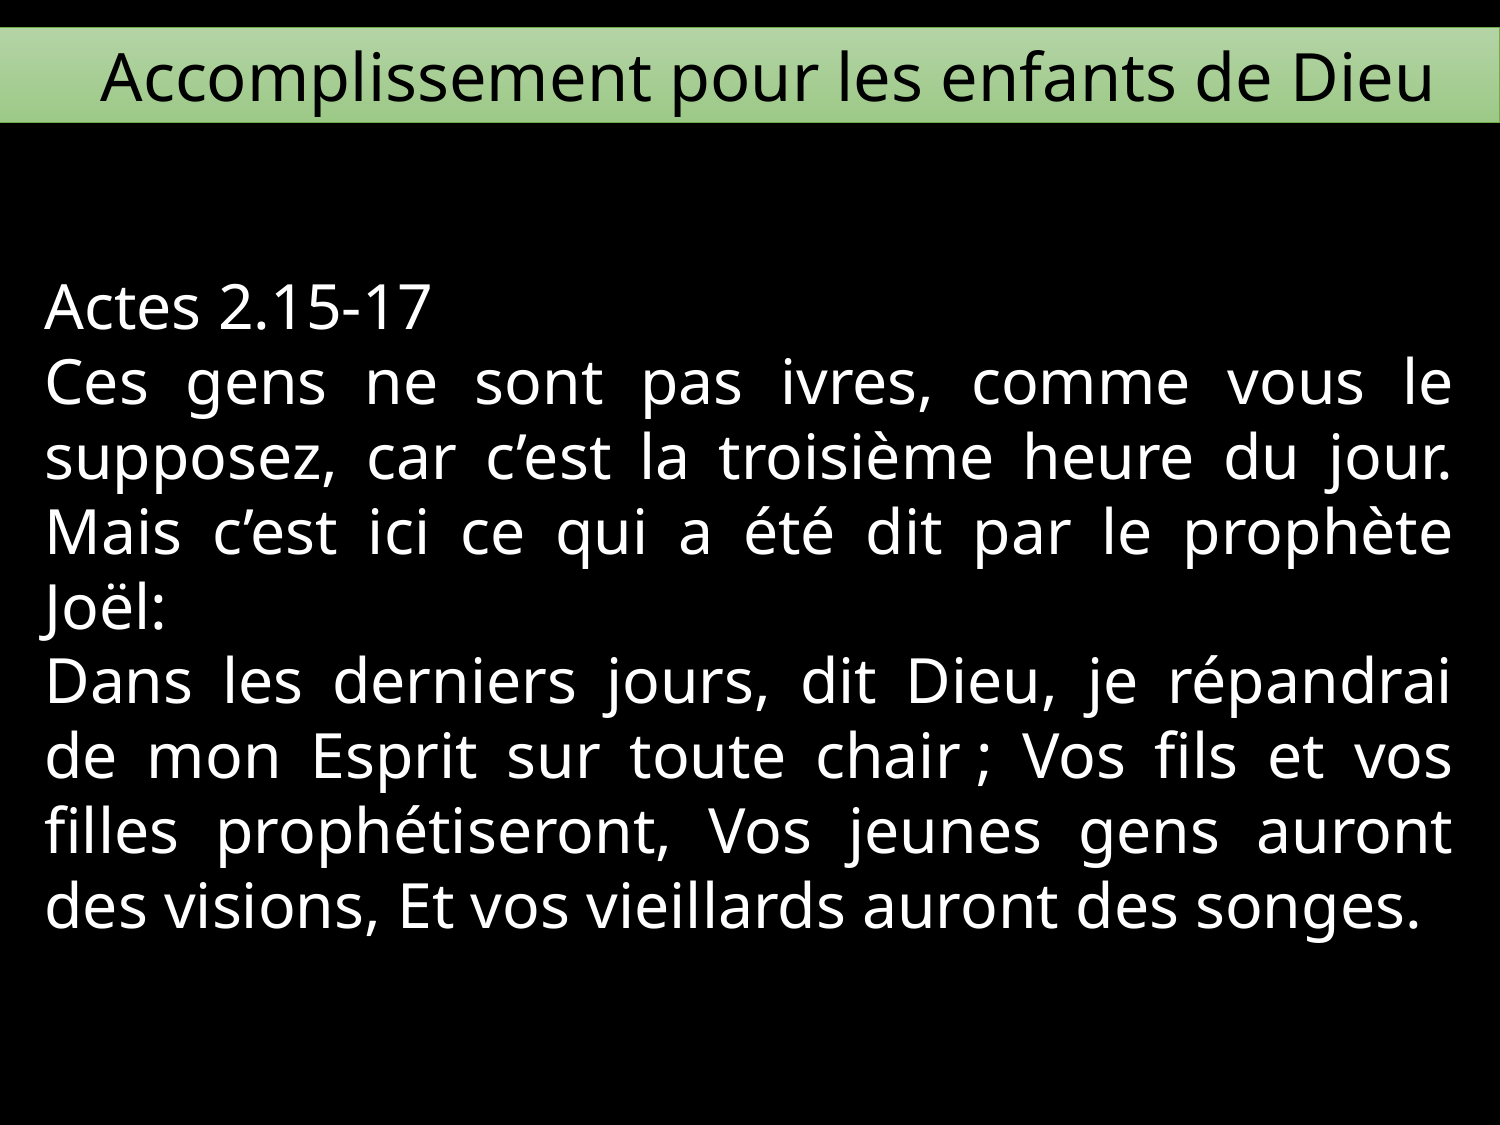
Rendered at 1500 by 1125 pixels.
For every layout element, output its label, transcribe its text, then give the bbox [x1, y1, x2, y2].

text_box Accomplissement pour les enfants de Dieu [0, 27, 1500, 123]
text_box Actes 2.15-17 Ces gens ne sont pas ivres, comme vous le supposez, car c’est la troisième heure du jour. Mais c’est ici ce qui a été dit par le prophète Joël: Dans les derniers jours, dit Dieu, je répandrai de mon Esprit sur toute chair ; Vos fils et vos filles prophétiseront, Vos jeunes gens auront des visions, Et vos vieillards auront des songes. [29, 259, 1471, 949]
